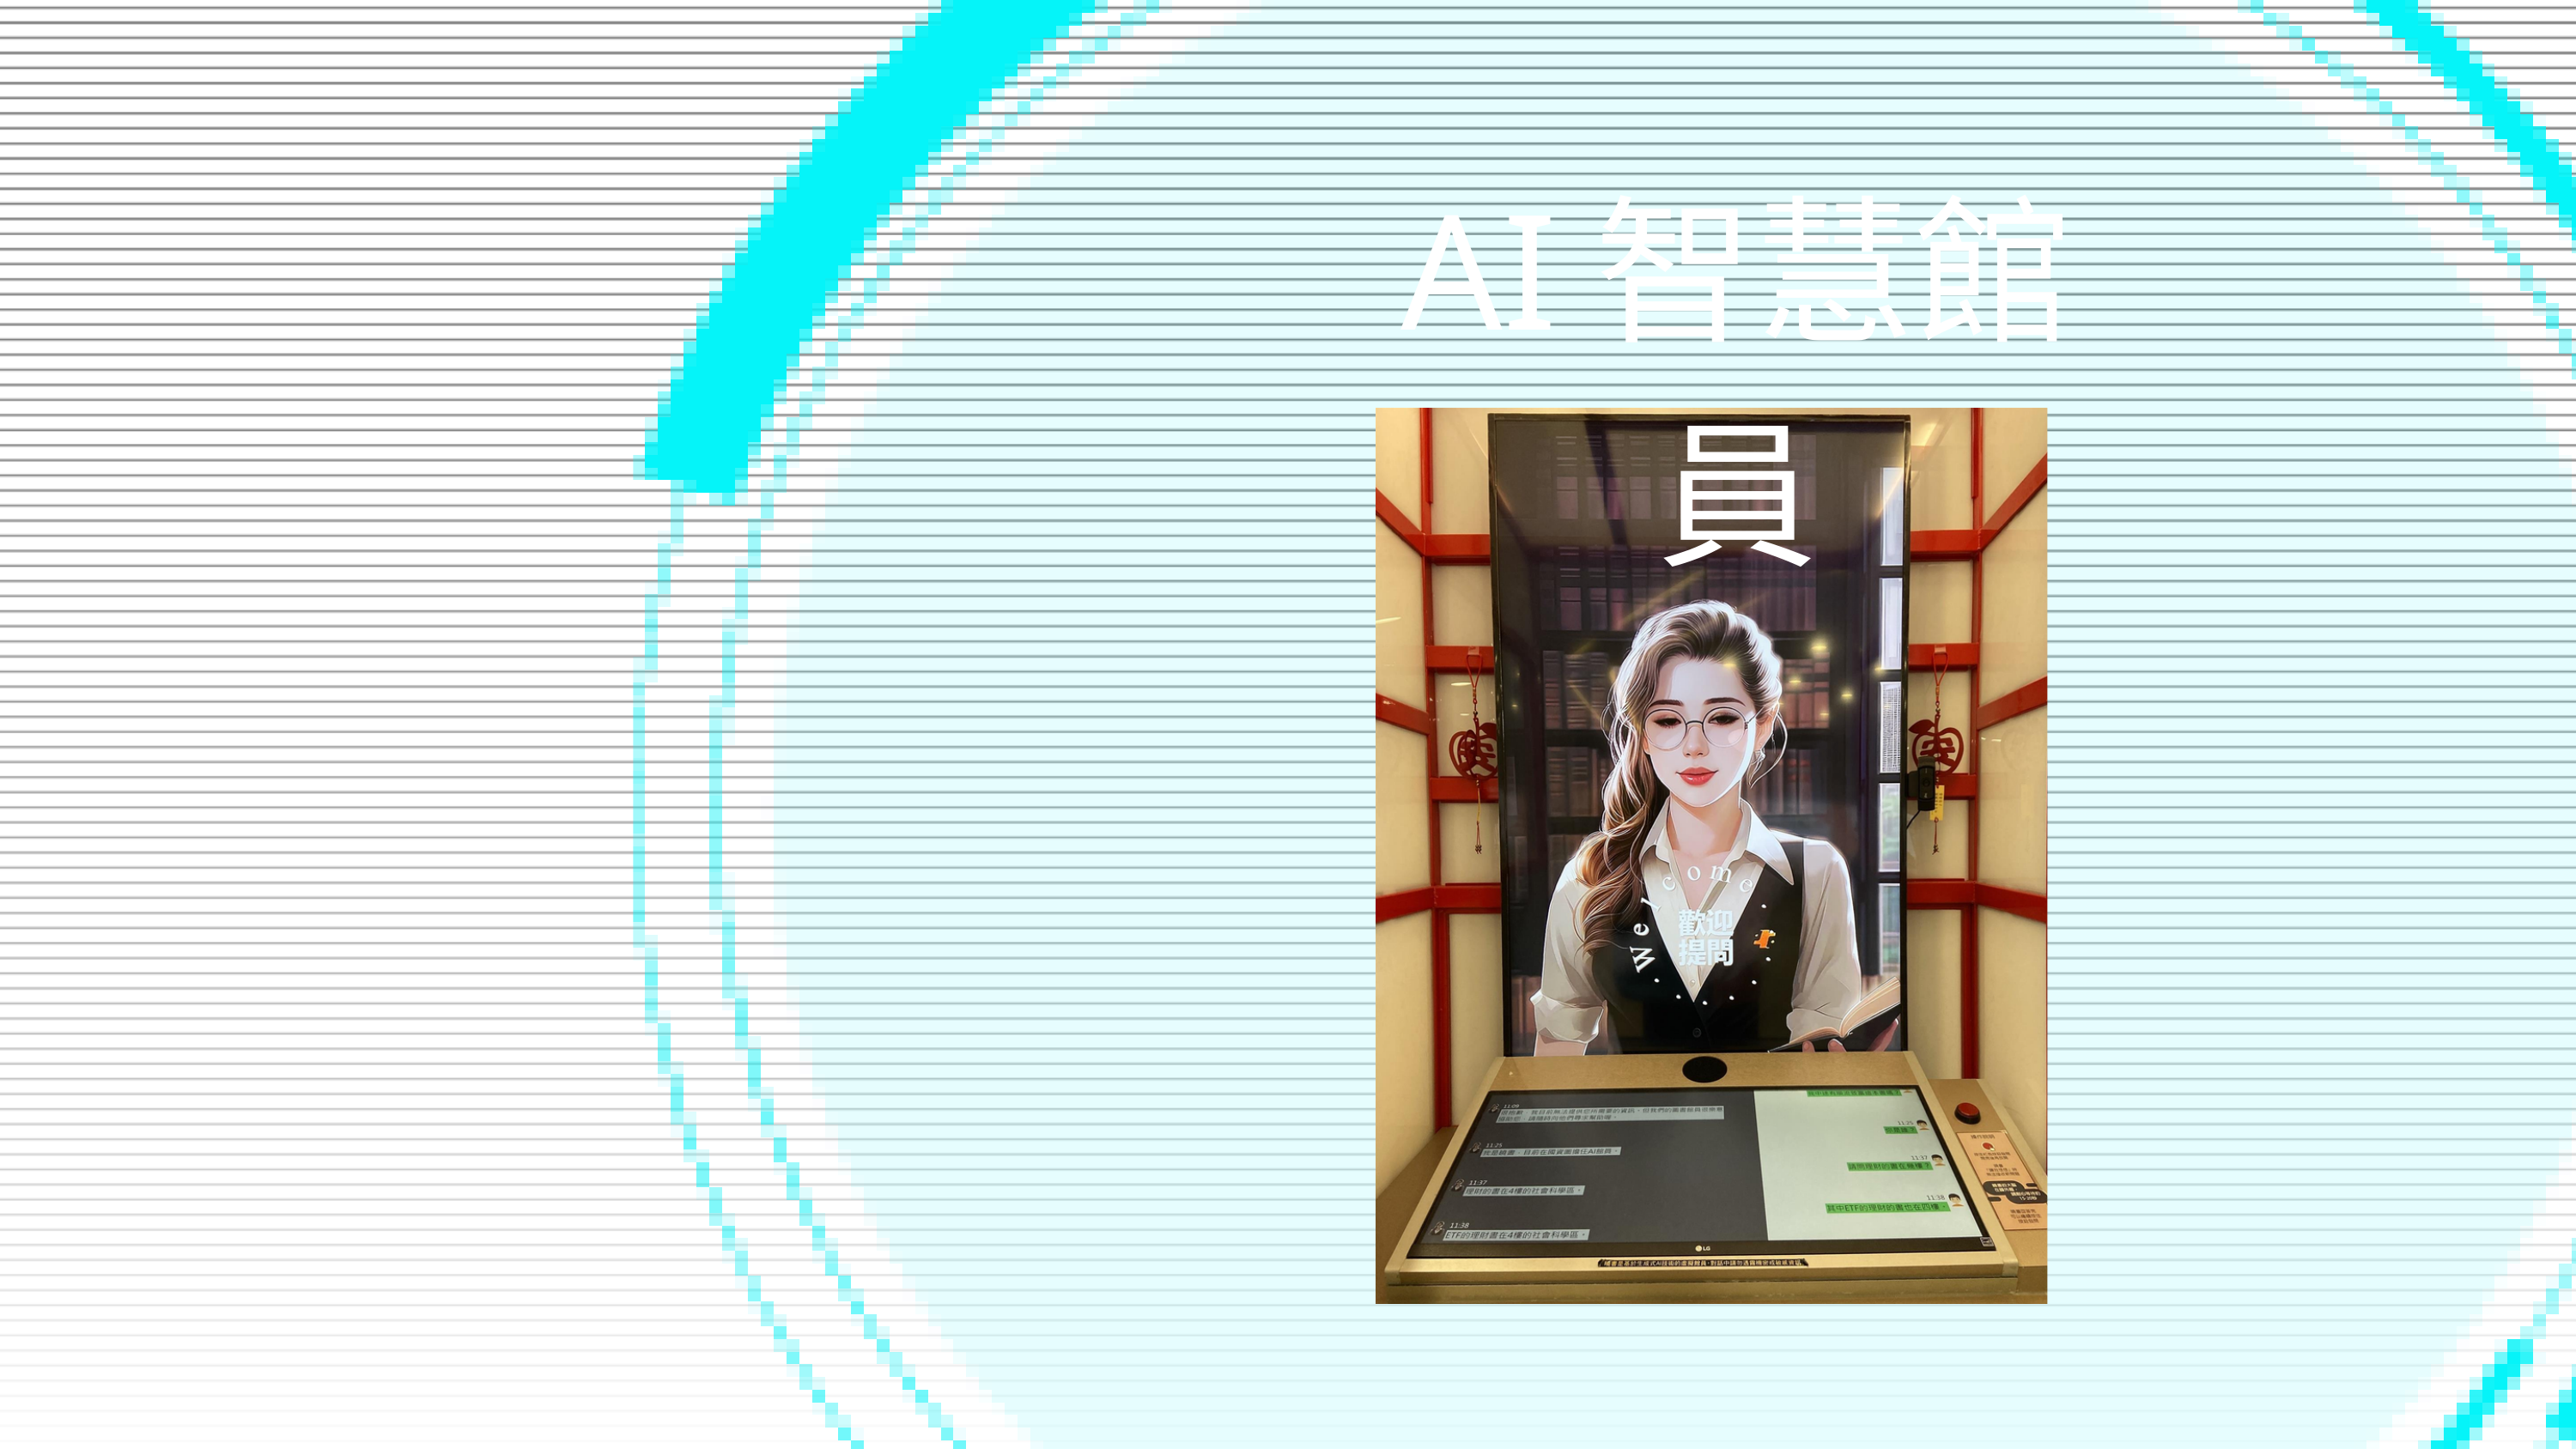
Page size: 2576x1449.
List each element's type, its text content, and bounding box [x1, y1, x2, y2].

text_box AI智慧館員 [1346, 138, 2129, 352]
text_box [0, 0, 2576, 1449]
